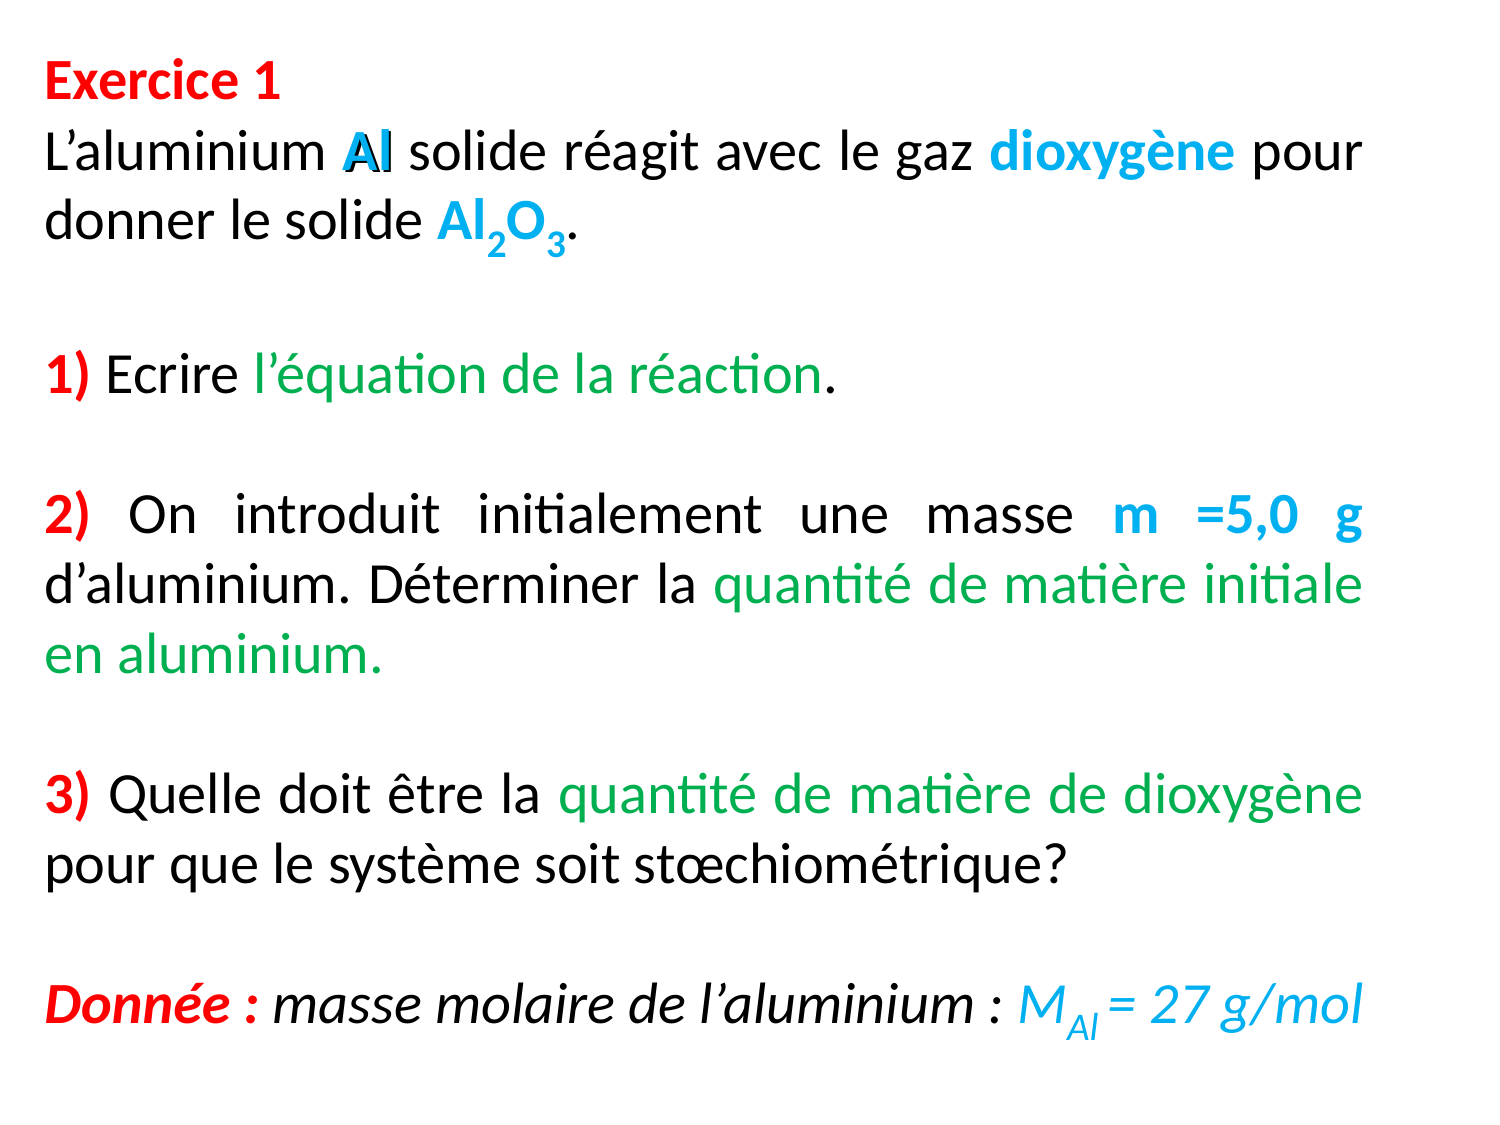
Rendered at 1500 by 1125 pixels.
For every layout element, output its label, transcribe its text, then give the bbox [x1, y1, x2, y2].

text_box Exercice 1 L’aluminium Al solide réagit avec le gaz dioxygène pour donner le solide Al2O3. 1) Ecrire l’équation de la réaction. 2) On introduit initialement une masse m =5,0 g d’aluminium. Déterminer la quantité de matière initiale en aluminium. 3) Quelle doit être la quantité de matière de dioxygène pour que le système soit stœchiométrique? Donnée : masse molaire de l’aluminium : MAl = 27 g/mol [29, 34, 1411, 1056]
